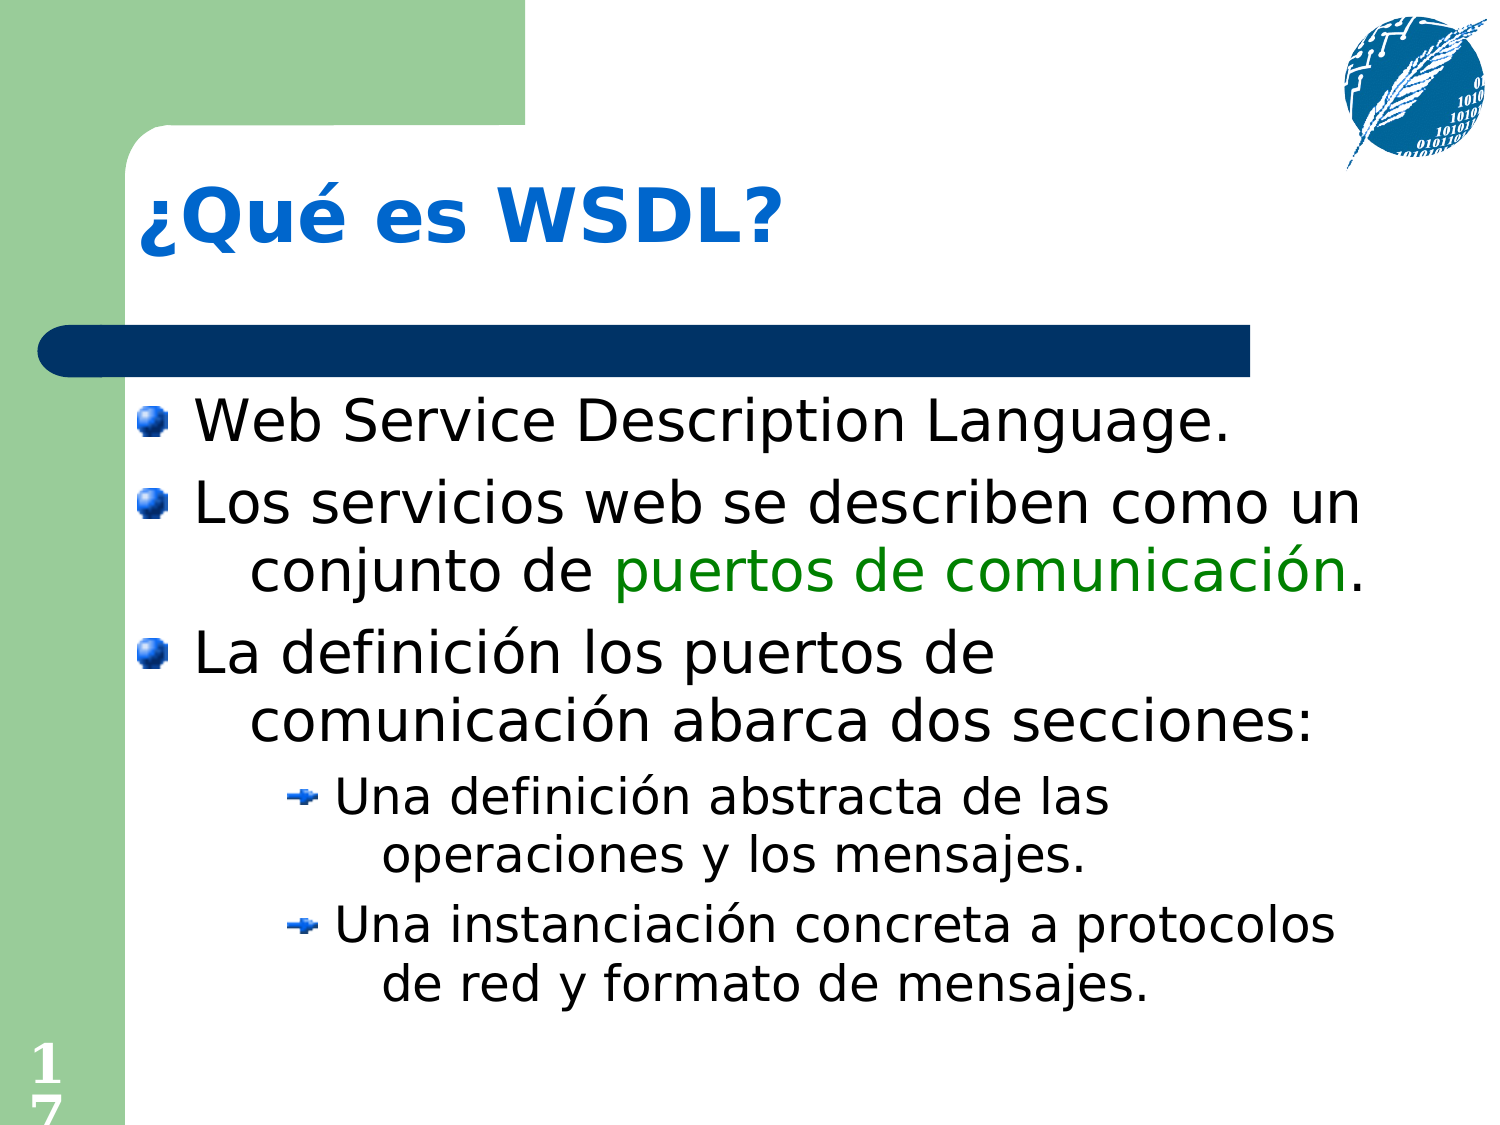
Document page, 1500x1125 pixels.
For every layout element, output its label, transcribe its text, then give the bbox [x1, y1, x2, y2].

picture [1416, 140, 1425, 149]
picture [1433, 139, 1440, 147]
picture [1436, 127, 1450, 136]
picture [1341, 15, 1487, 172]
picture [1427, 138, 1431, 148]
list Web Service Description Language. Los servicios web se describen como un conjunto de puertos de comunicación. La definición los puertos de comunicación abarca dos secciones: Una definición abstracta de las operaciones y los mensajes. Una instanciación concreta a protocolos de red y formato de mensajes. [137, 387, 1400, 1045]
title ¿Qué es WSDL? [136, 136, 1414, 301]
